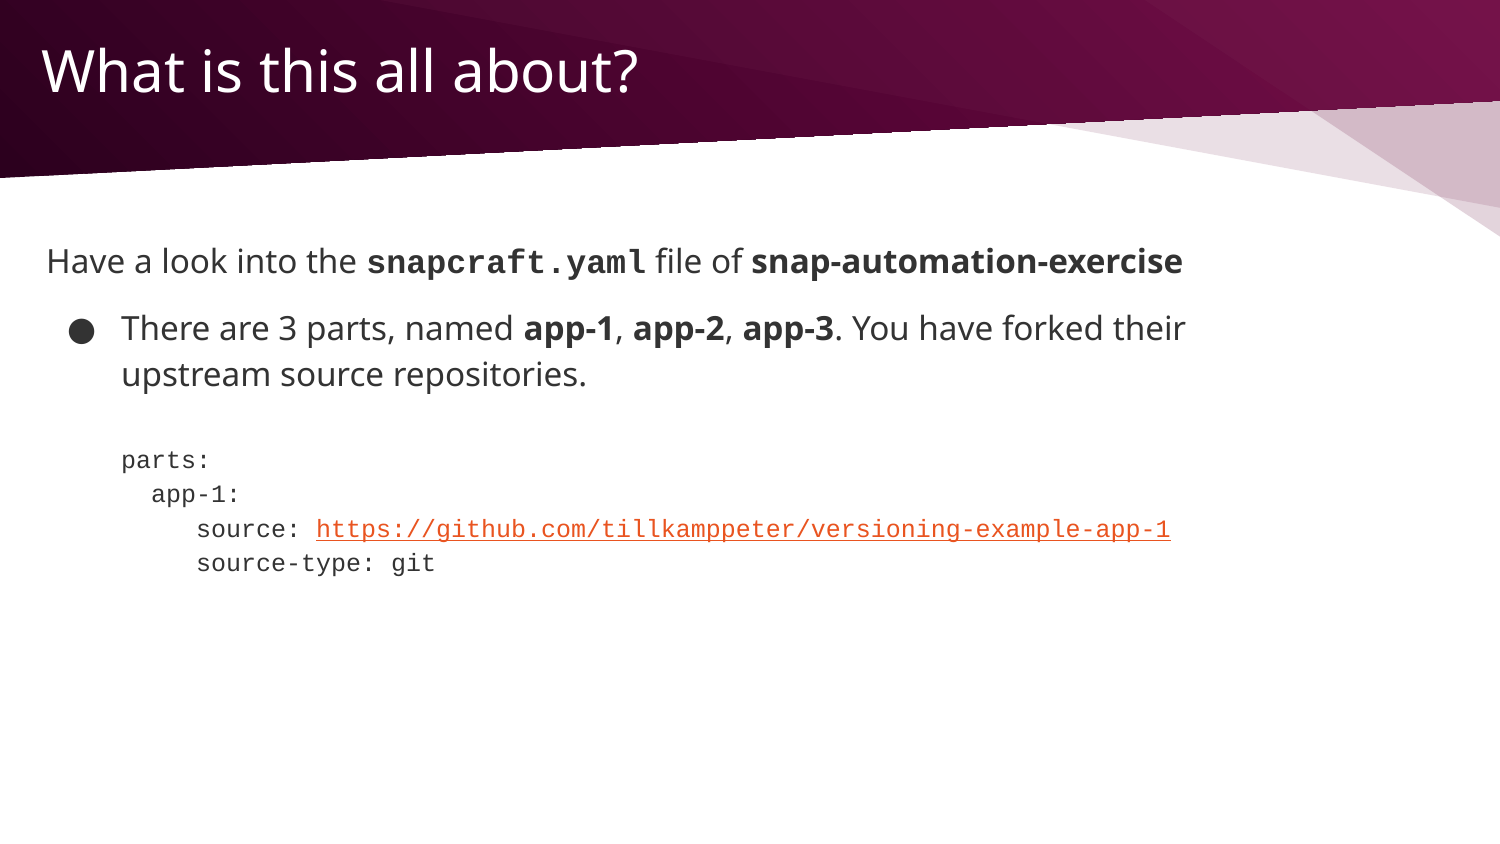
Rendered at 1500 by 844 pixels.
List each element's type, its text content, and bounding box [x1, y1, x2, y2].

title What is this all about? [41, 5, 1336, 134]
list Have a look into the snapcraft.yaml file of snap-automation-exercise There are 3 parts, named app-1, app-2, app-3. You have forked their upstream source repositories. parts: app-1: source: https://github.com/tillkamppeter/versioning-example-app-1 source-type: git [35, 229, 1324, 789]
